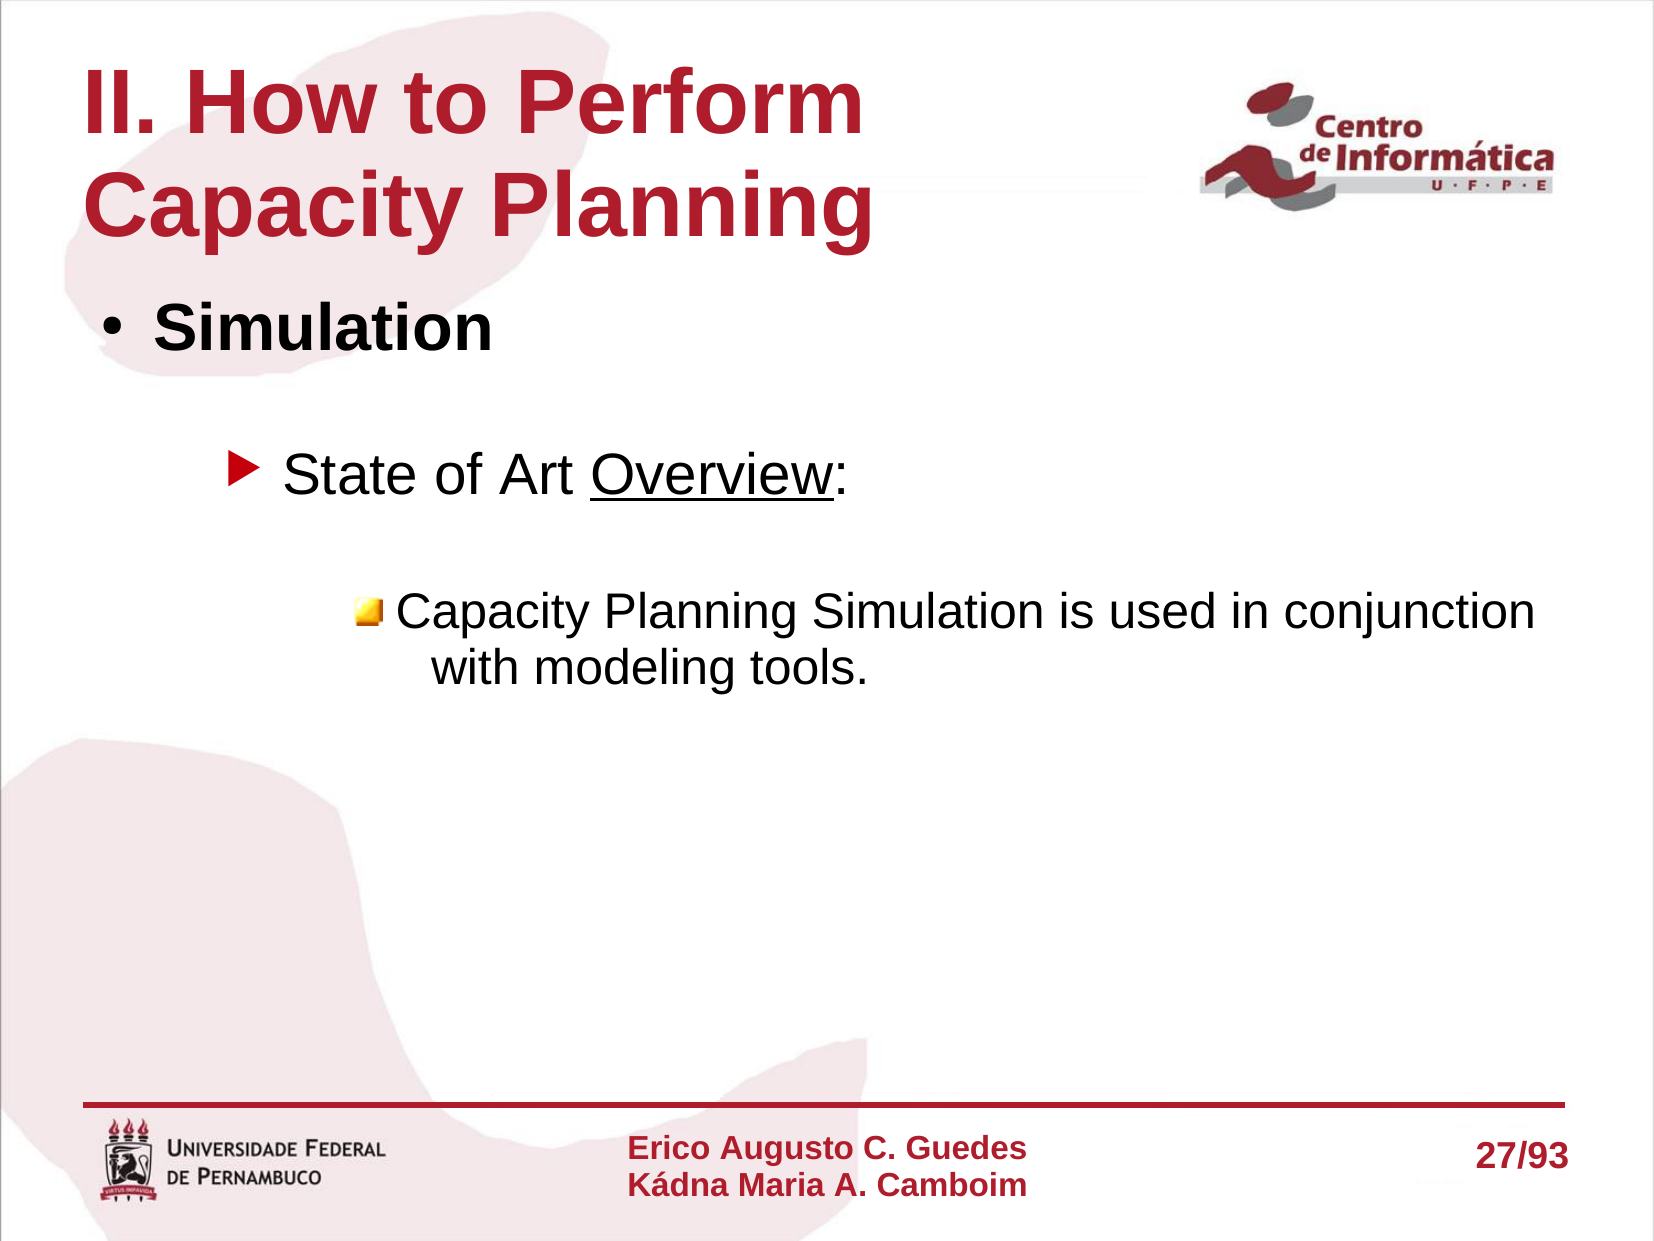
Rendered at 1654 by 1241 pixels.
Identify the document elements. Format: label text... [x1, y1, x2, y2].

picture [0, 0, 1654, 1241]
title II. How to Perform Capacity Planning [82, 34, 1571, 272]
list Simulation State of Art Overview: Capacity Planning Simulation is used in conjunction with modeling tools. [82, 290, 1571, 1094]
